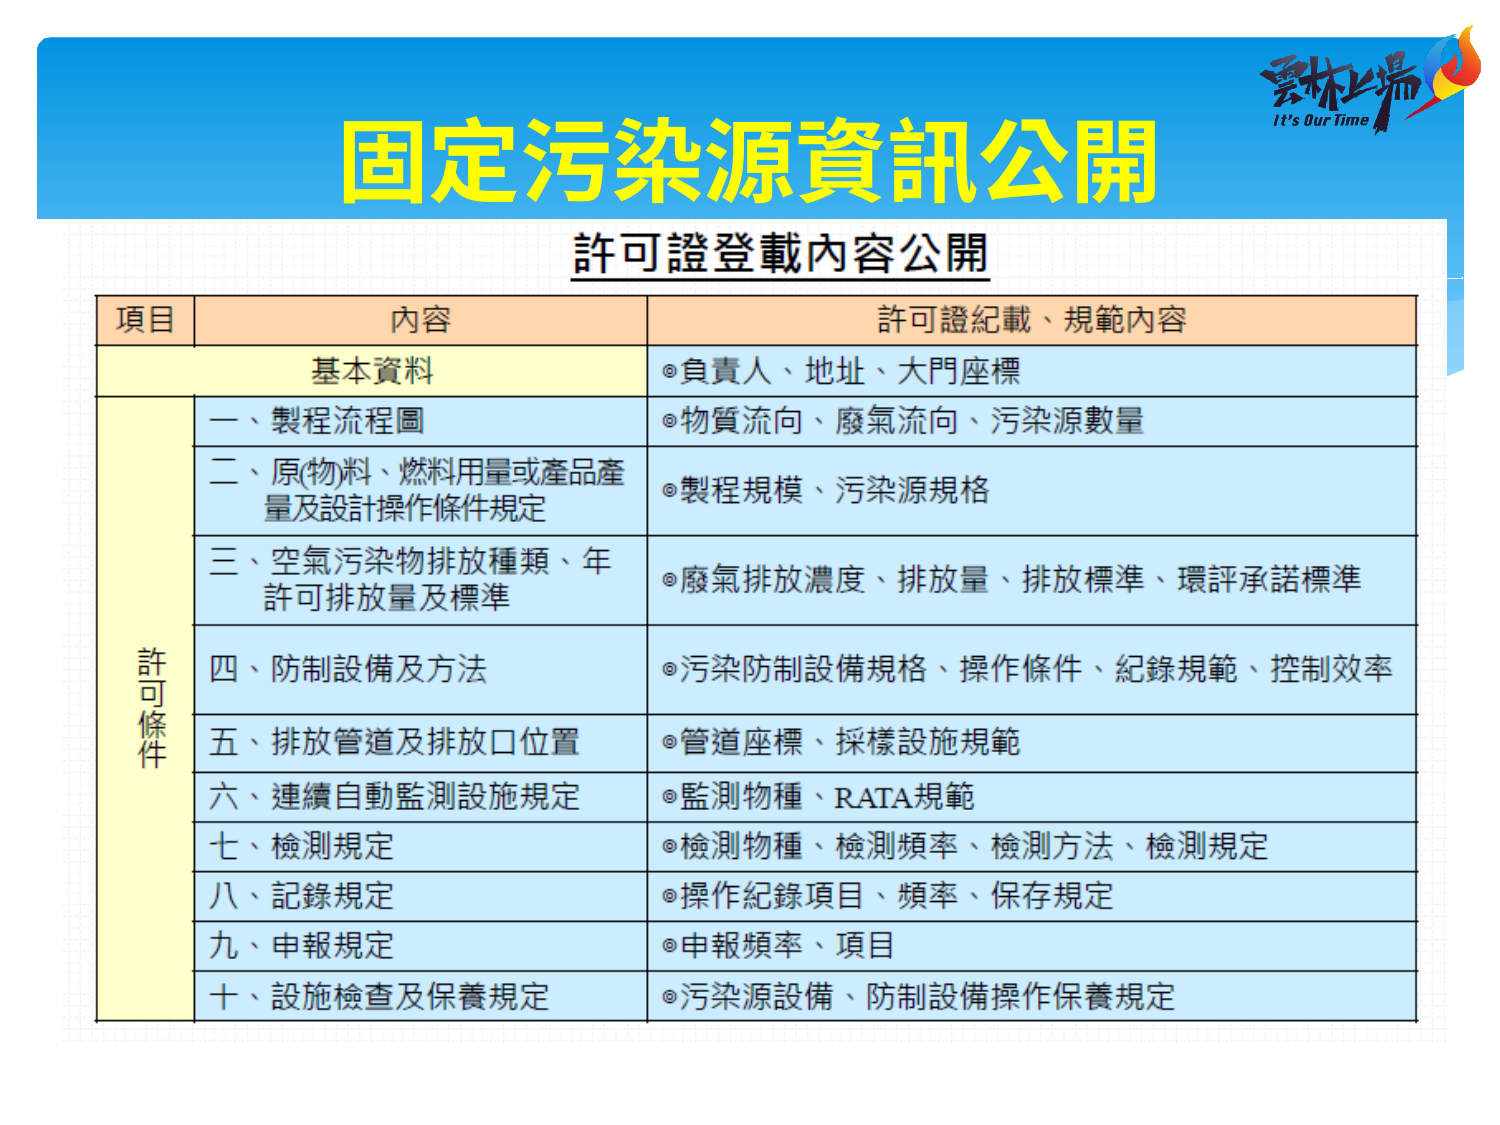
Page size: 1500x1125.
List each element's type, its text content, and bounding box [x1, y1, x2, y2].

picture [1257, 19, 1483, 141]
title 固定污染源資訊公開 [75, 55, 1425, 219]
picture [17, 219, 1447, 1045]
